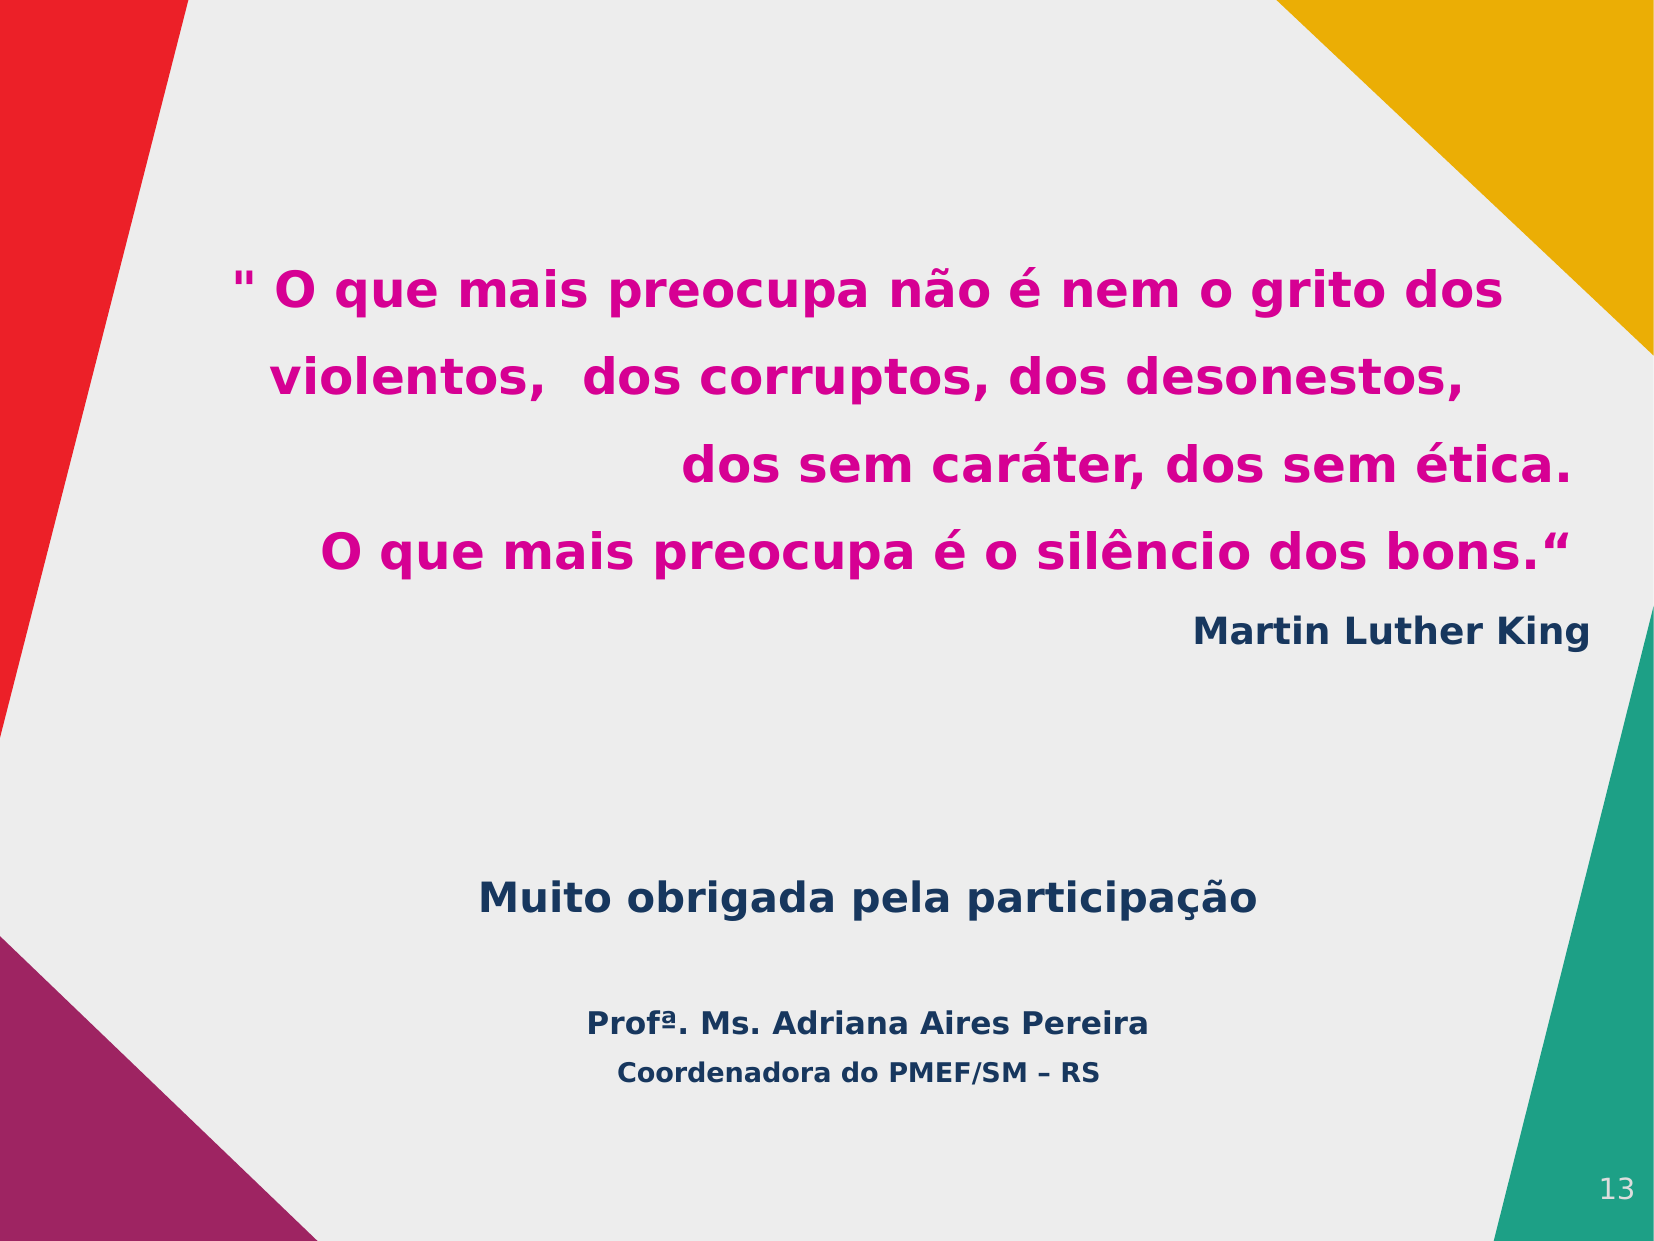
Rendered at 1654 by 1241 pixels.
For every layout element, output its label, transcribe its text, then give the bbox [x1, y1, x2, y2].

text_box " O que mais preocupa não é nem o grito dos violentos, dos corruptos, dos desonestos, dos sem caráter, dos sem ética. O que mais preocupa é o silêncio dos bons.“ Martin Luther King Muito obrigada pela participação Profª. Ms. Adriana Aires Pereira Coordenadora do PMEF/SM – RS [129, 224, 1607, 1241]
